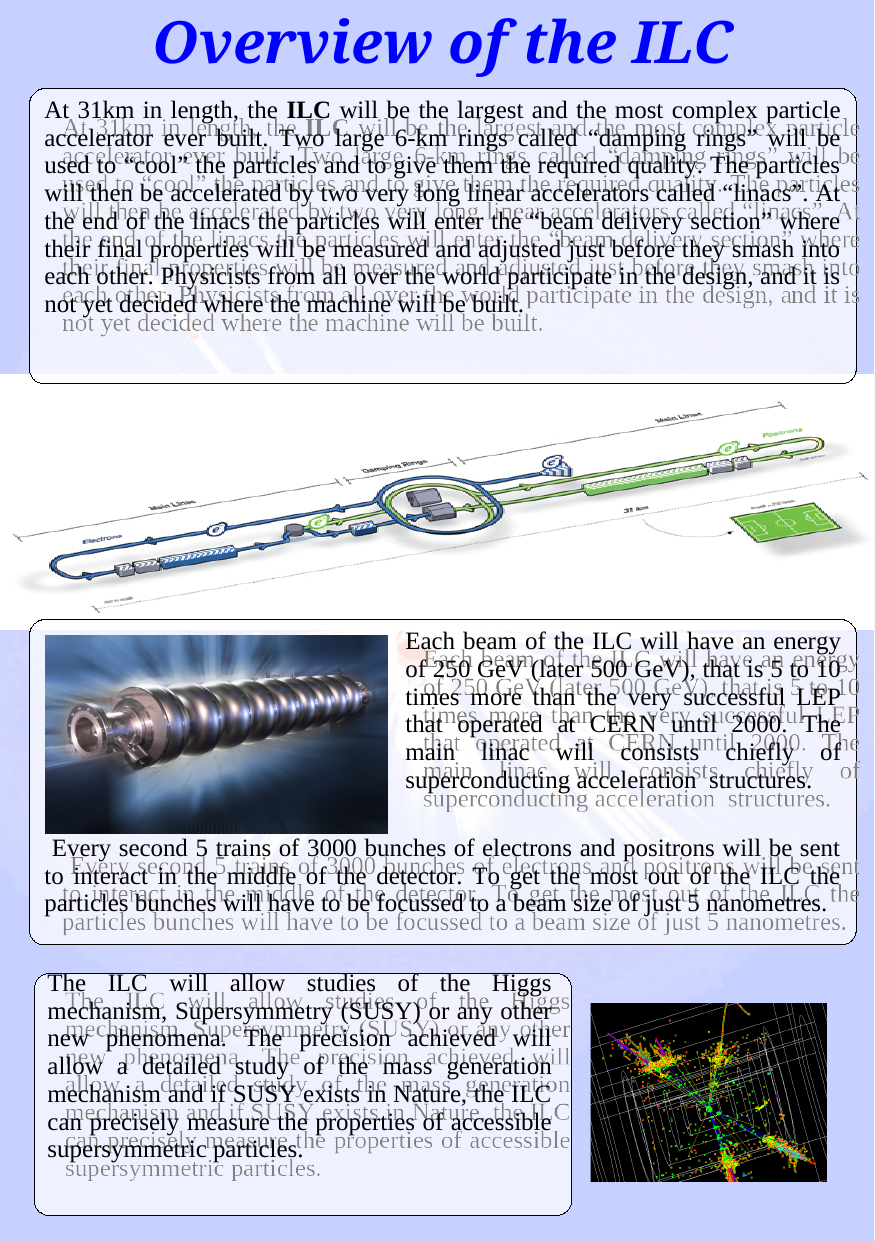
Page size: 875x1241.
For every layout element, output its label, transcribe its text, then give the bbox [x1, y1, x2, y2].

text_box At 31km in length, the ILC will be the largest and the most complex particle accelerator ever built. Two large 6-km rings called “damping rings” will be used to “cool” the particles and to give them the required quality. The particles will then be accelerated by two very long linear accelerators called “linacs”. At the end of the linacs the particles will enter the “beam delivery section” where their final properties will be measured and adjusted just before they smash into each other. Physicists from all over the world participate in the design, and it is not yet decided where the machine will be built. [29, 88, 857, 385]
text_box Every second 5 trains of 3000 bunches of electrons and positrons will be sent to interact in the middle of the detector. To get the most out of the ILC the particles bunches will have to be focussed to a beam size of just 5 nanometres. [29, 826, 857, 946]
text_box [568, 978, 572, 1210]
text_box Overview of the ILC [59, 0, 827, 88]
text_box Each beam of the ILC will have an energy of 250 GeV (later 500 GeV), that is 5 to 10 times more than the very successful LEP that operated at CERN until 2000. The main linac will consists chiefly of superconducting acceleration structures. [390, 620, 857, 826]
picture [0, 0, 875, 1241]
text_box [29, 619, 845, 826]
text_box The ILC will allow studies of the Higgs mechanism, Supersymmetry (SUSY) or any other new phenomena. The precision achieved will allow a detailed study of the mass generation mechanism and if SUSY exists in Nature, the ILC can precisely measure the properties of accessible supersymmetric particles. [32, 961, 568, 1222]
